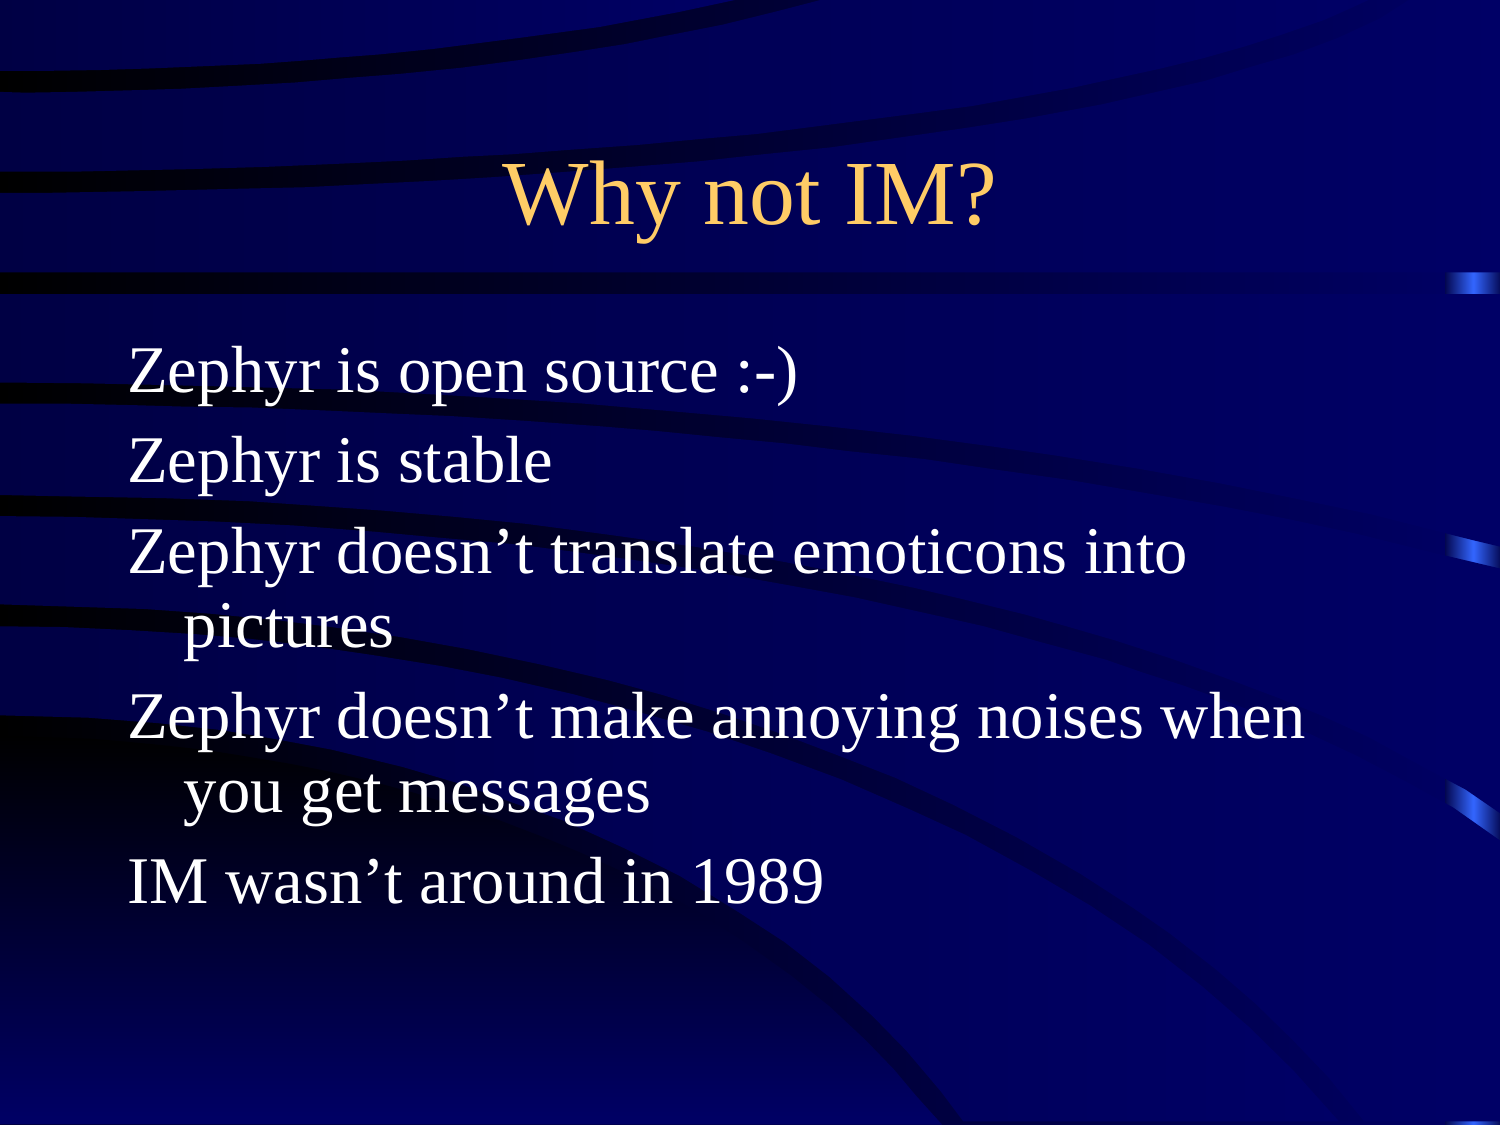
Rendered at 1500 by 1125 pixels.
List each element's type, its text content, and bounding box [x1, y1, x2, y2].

list Zephyr is open source :-) Zephyr is stable Zephyr doesn’t translate emoticons into pictures Zephyr doesn’t make annoying noises when you get messages IM wasn’t around in 1989 [112, 324, 1388, 1001]
title Why not IM? [112, 99, 1388, 288]
